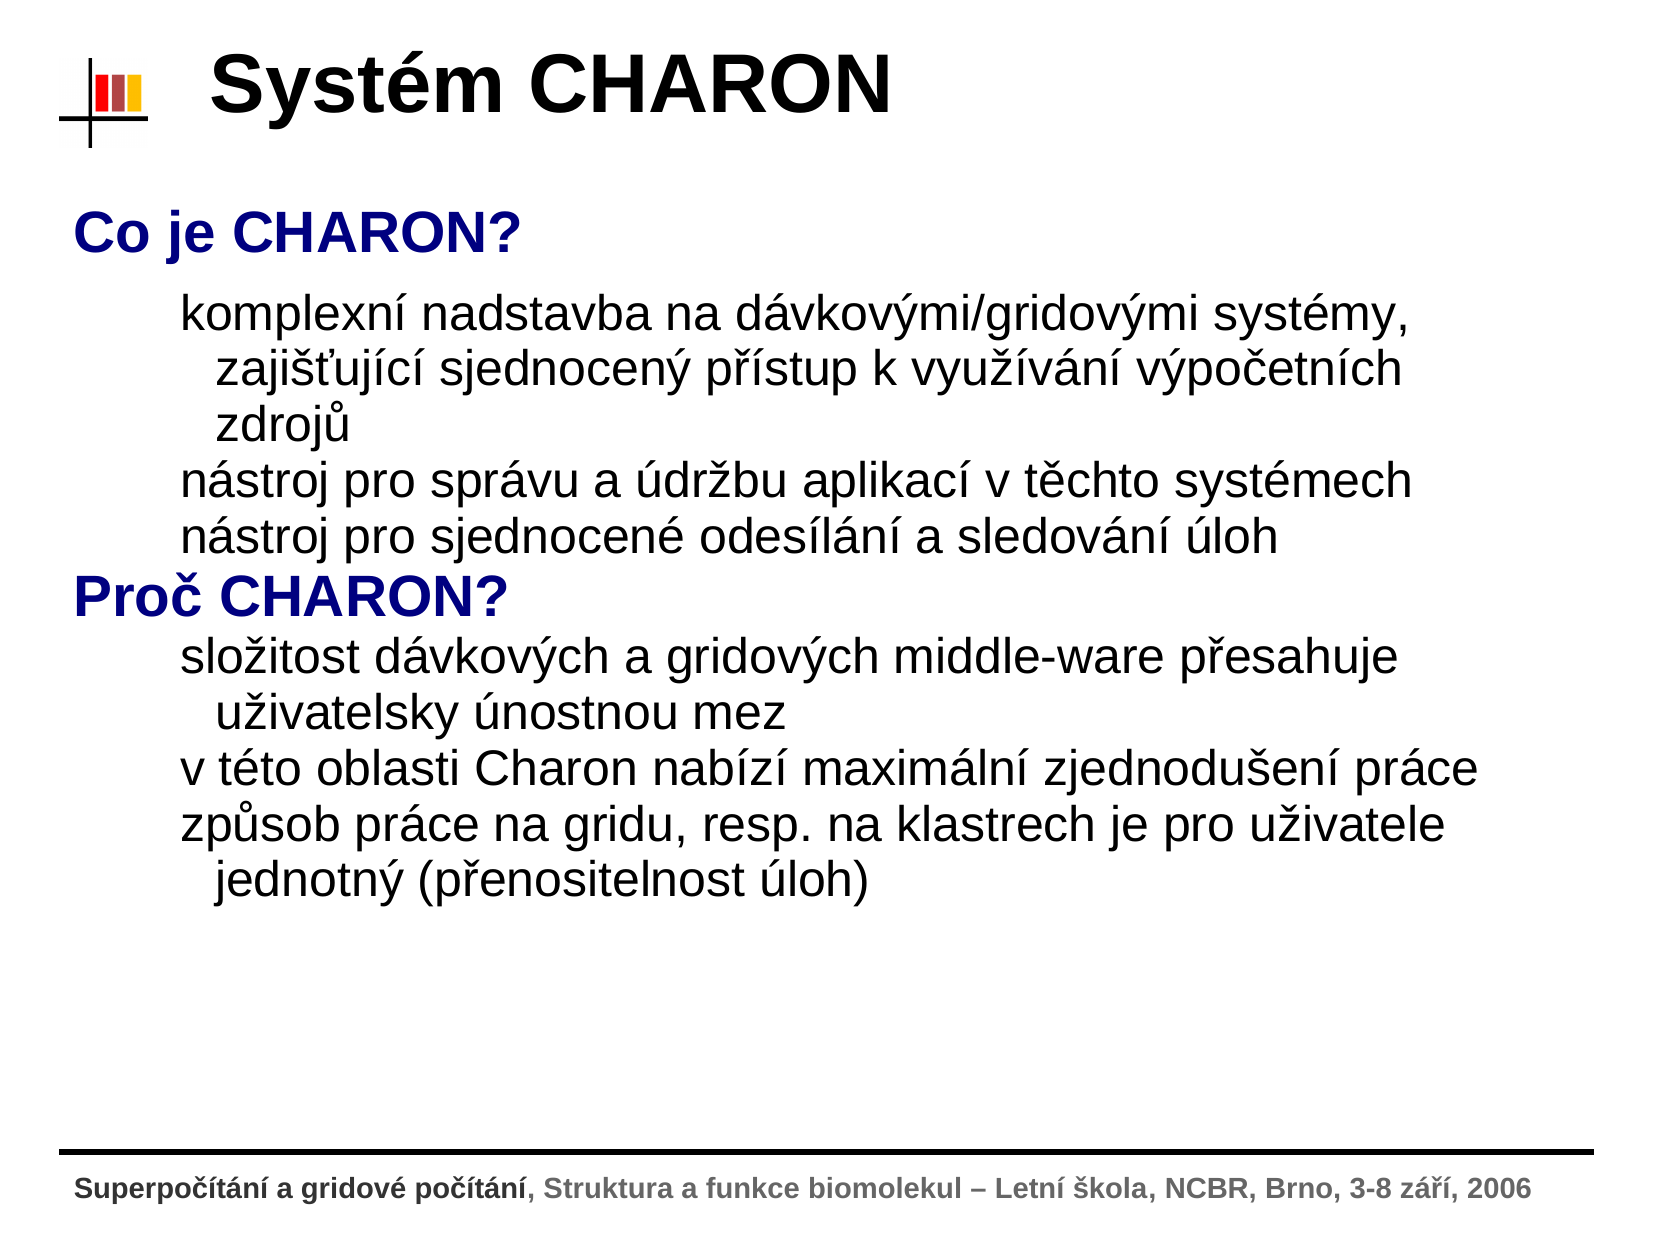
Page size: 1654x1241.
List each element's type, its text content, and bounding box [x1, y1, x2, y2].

text_box Systém CHARON [194, 29, 1595, 171]
text_box Superpočítání a gridové počítání, Struktura a funkce biomolekul – Letní škola, NCBR, Brno, 3-8 září, 2006 [59, 1151, 1558, 1214]
picture [59, 58, 148, 148]
text_box Co je CHARON? komplexní nadstavba na dávkovými/gridovými systémy, zajišťující sjednocený přístup k využívání výpočetních zdrojů nástroj pro správu a údržbu aplikací v těchto systémech nástroj pro sjednocené odesílání a sledování úloh Proč CHARON? složitost dávkových a gridových middle-ware přesahuje uživatelsky únostnou mez v této oblasti Charon nabízí maximální zjednodušení práce způsob práce na gridu, resp. na klastrech je pro uživatele jednotný (přenositelnost úloh) [58, 191, 1566, 1072]
